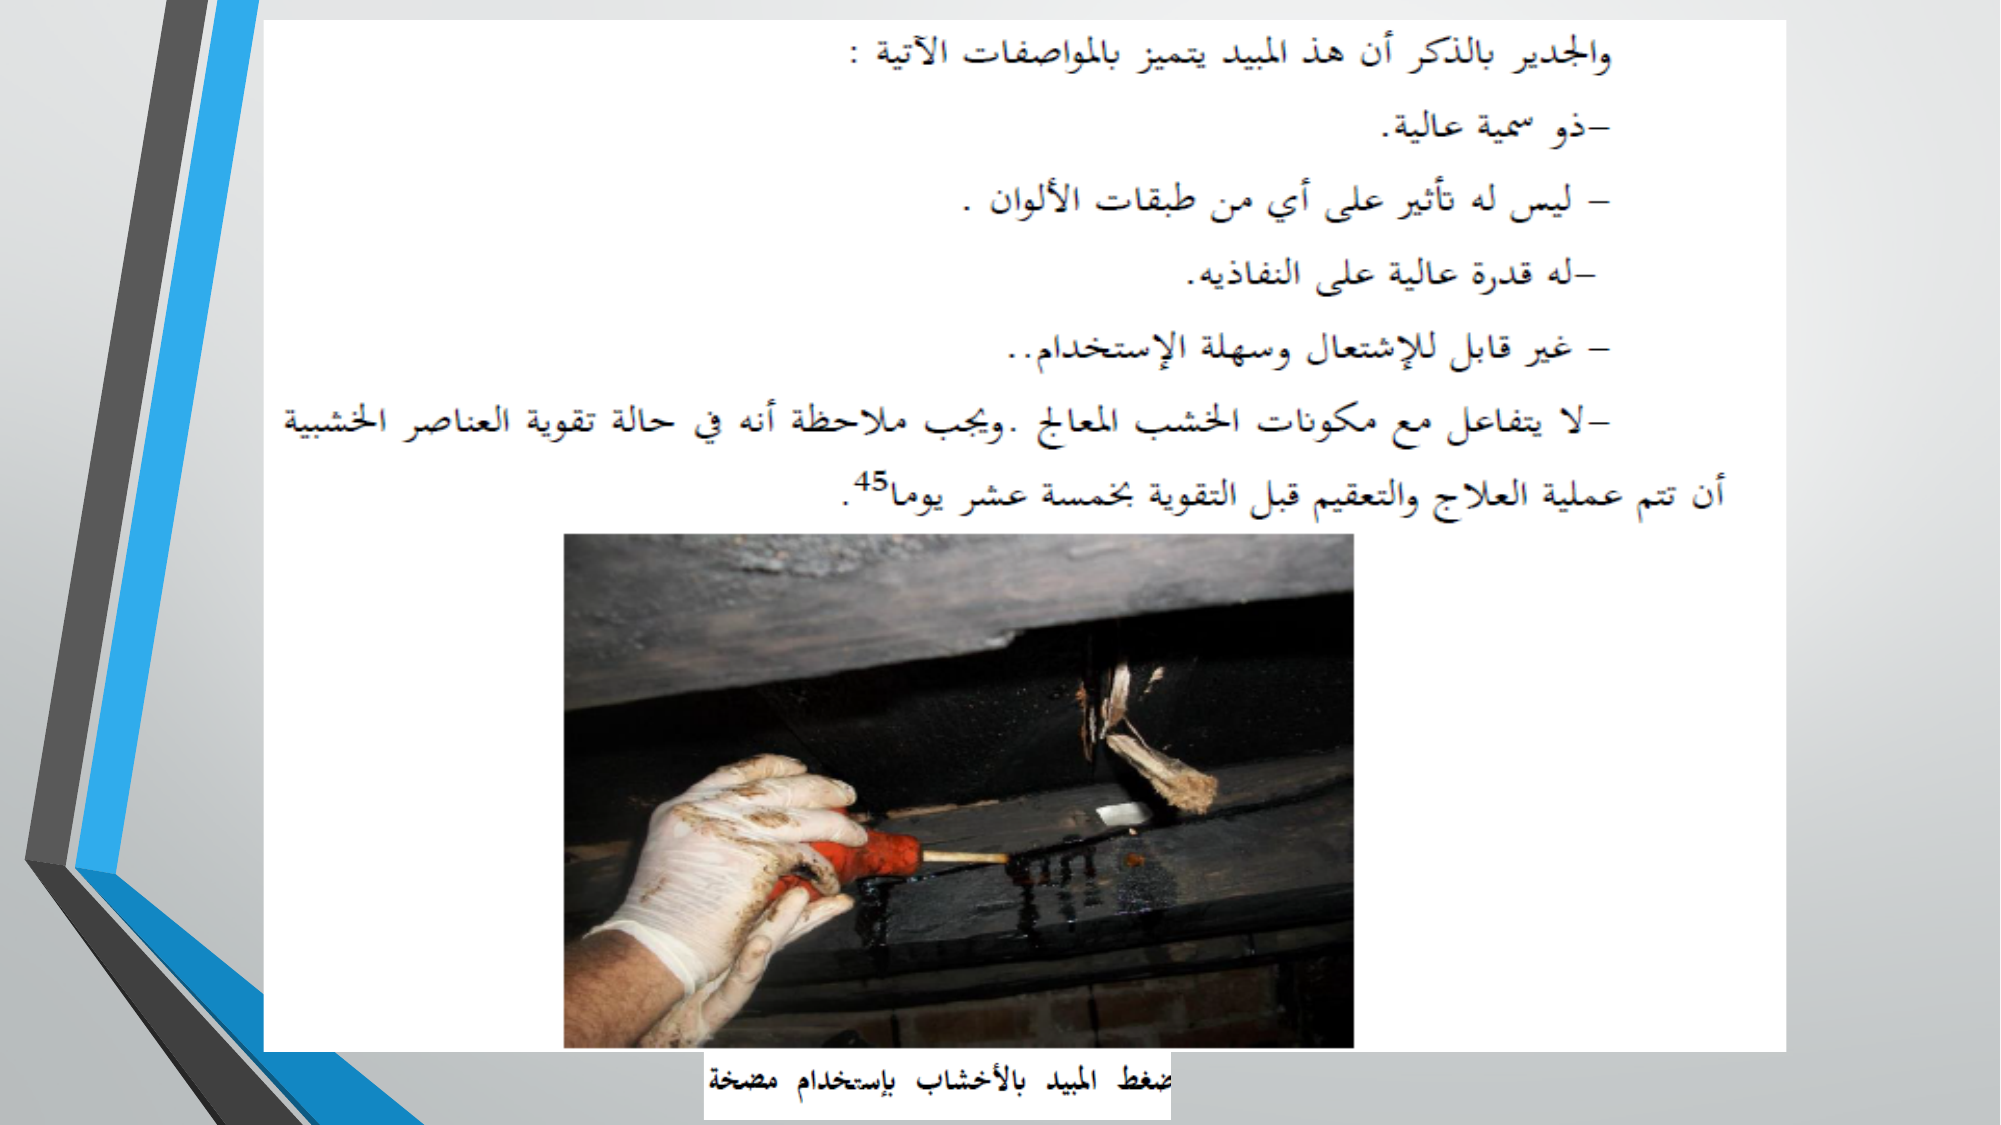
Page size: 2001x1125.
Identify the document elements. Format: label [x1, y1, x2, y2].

picture [263, 20, 1787, 1120]
